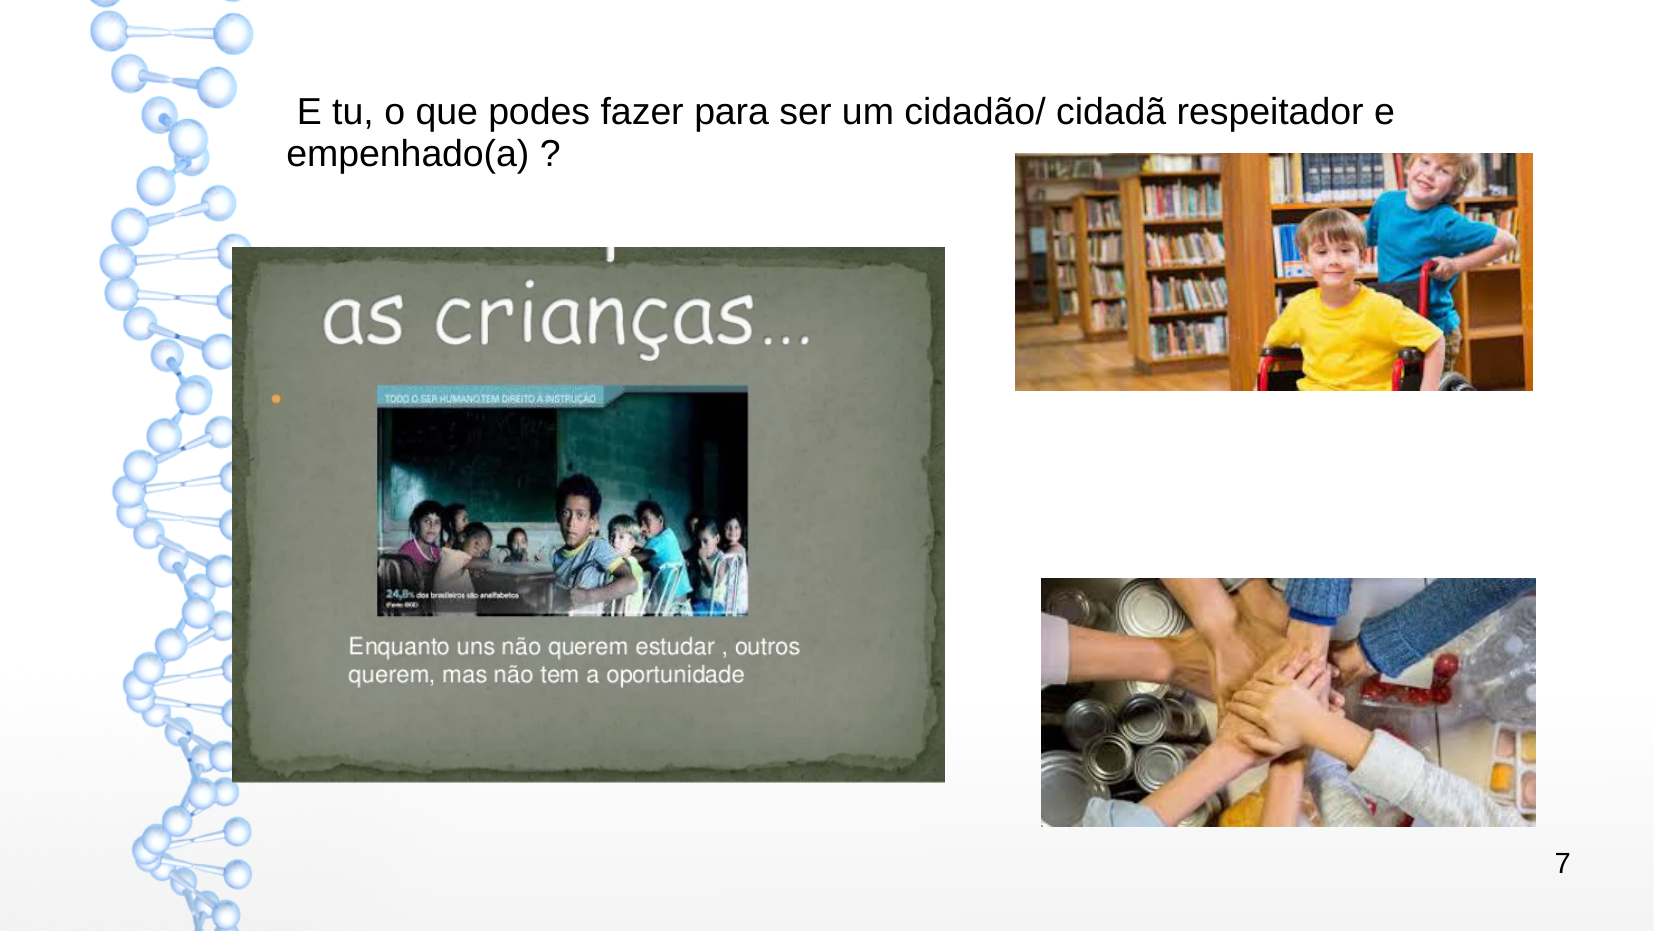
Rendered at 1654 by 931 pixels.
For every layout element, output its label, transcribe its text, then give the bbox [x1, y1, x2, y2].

picture [0, 0, 1654, 931]
text_box E tu, o que podes fazer para ser um cidadão/ cidadã respeitador e empenhado(a) ? [271, 82, 1583, 182]
